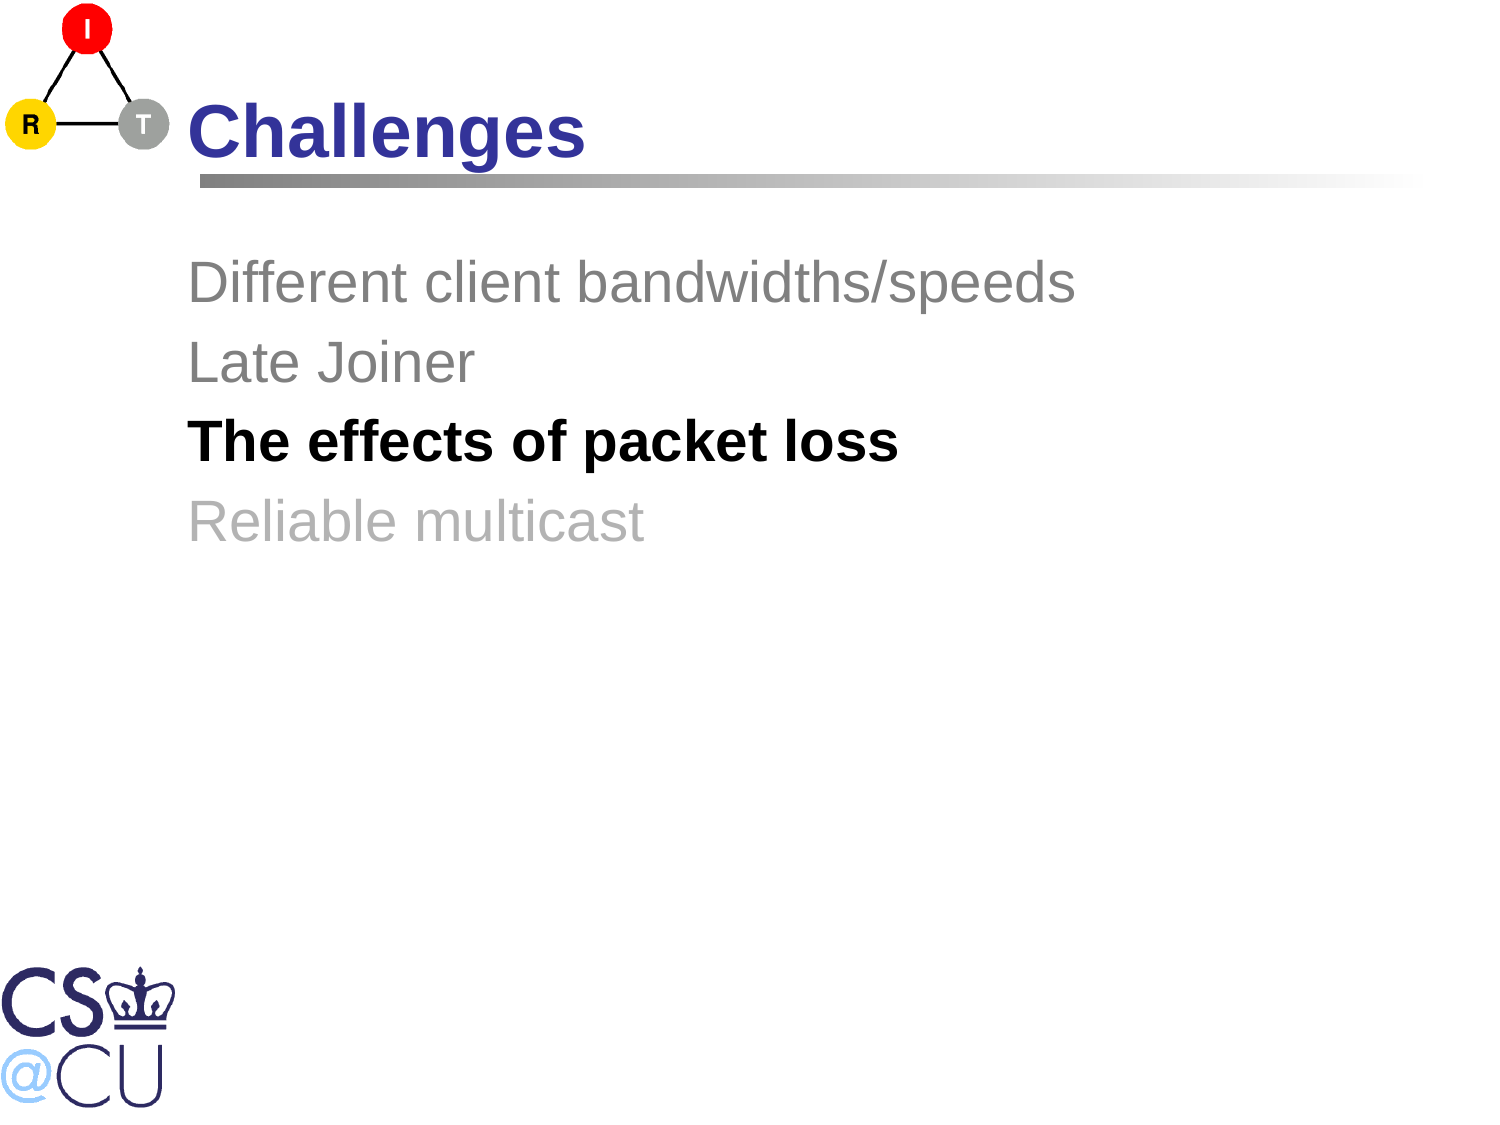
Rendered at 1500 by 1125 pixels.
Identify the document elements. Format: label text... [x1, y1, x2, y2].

picture [0, 0, 173, 154]
title Challenges [187, 44, 1463, 218]
picture [0, 949, 175, 1125]
list Different client bandwidths/speeds Late Joiner The effects of packet loss Reliable multicast [187, 249, 1463, 998]
